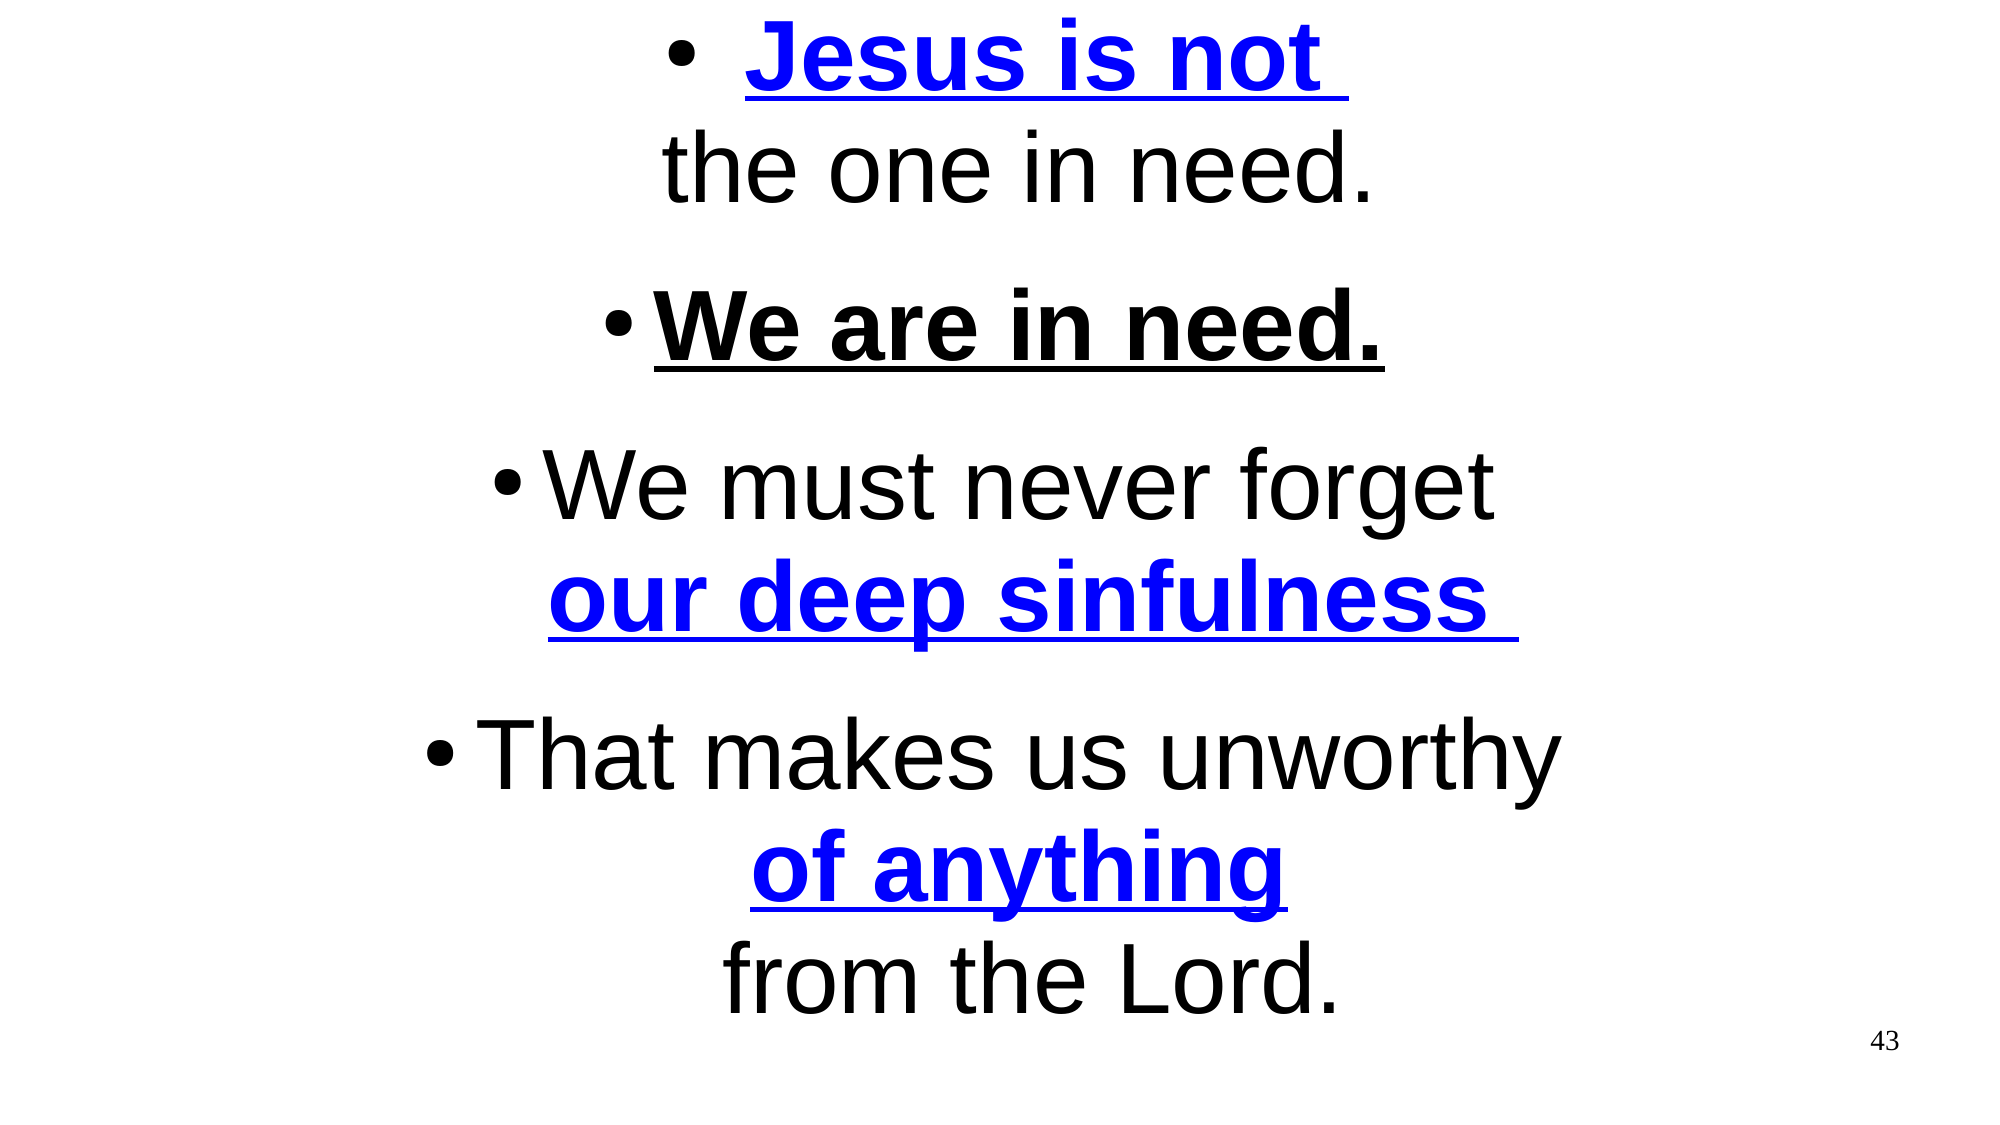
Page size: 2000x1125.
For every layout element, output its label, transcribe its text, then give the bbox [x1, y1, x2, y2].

list Jesus is not the one in need. We are in need. We must never forget our deep sinfulness That makes us unworthy of anything from the Lord. [0, 0, 1996, 1123]
